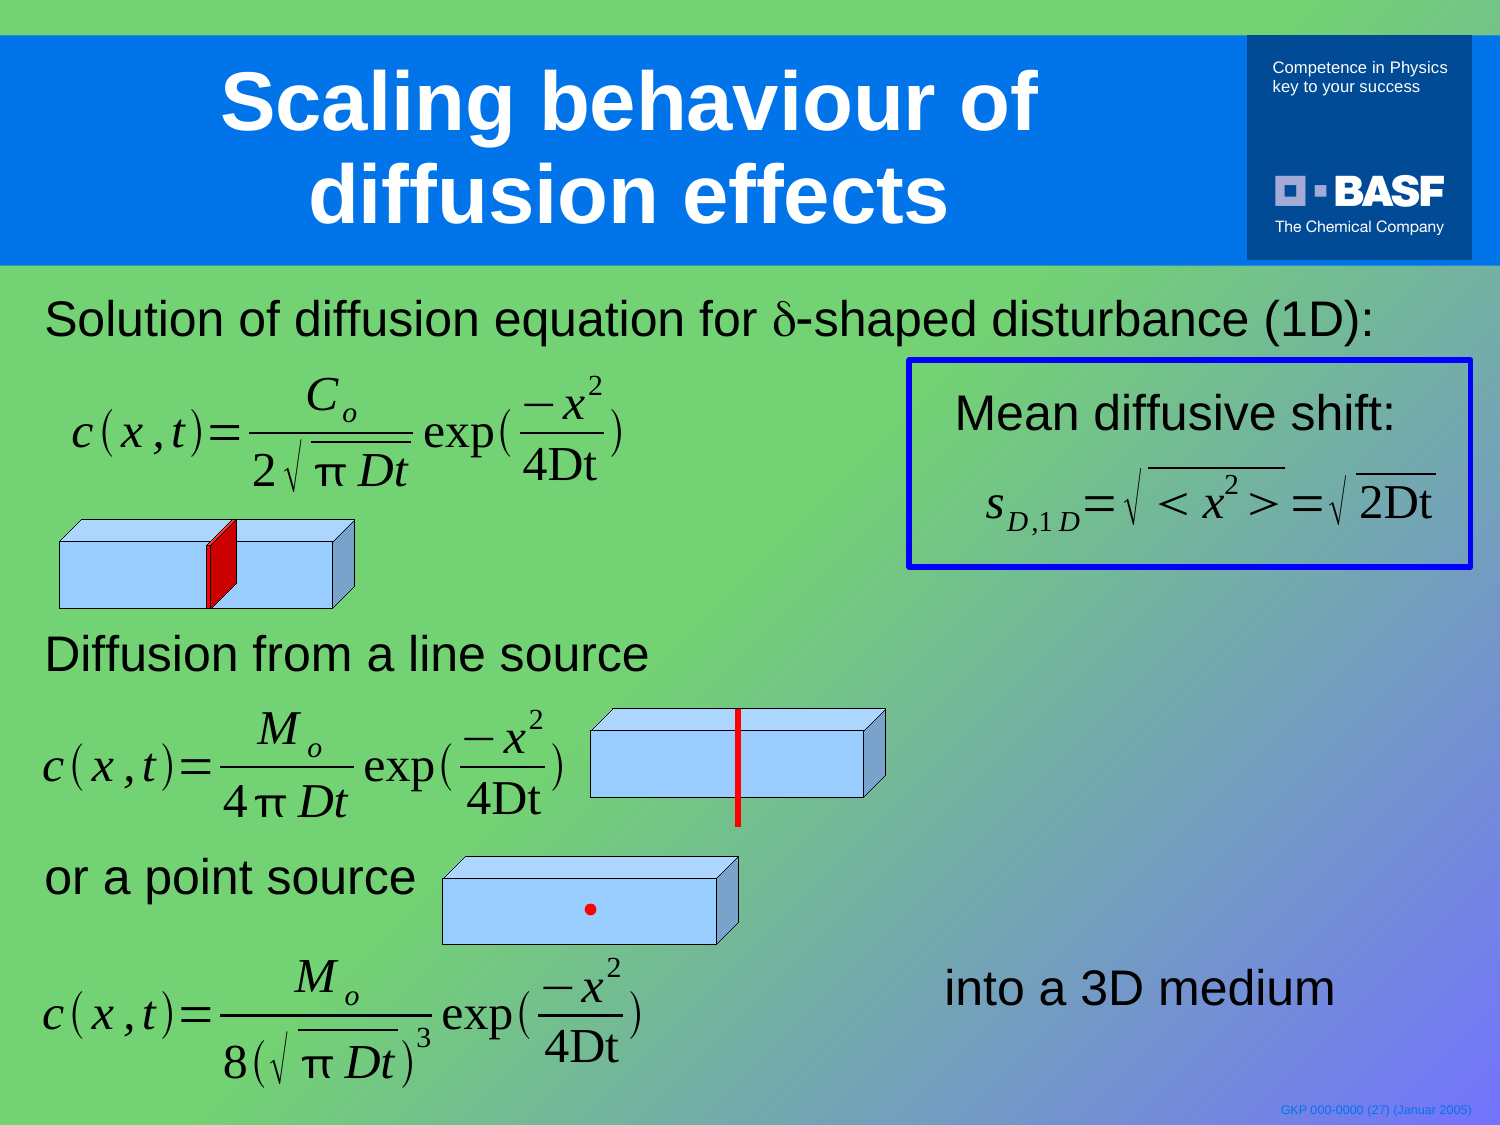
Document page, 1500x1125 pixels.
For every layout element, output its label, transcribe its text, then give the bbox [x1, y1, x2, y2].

chart [29, 702, 578, 832]
chart [29, 950, 656, 1093]
text_box [206, 519, 237, 609]
picture [1247, 35, 1472, 260]
text_box [442, 856, 739, 945]
text_box [741, 708, 886, 798]
title Scaling behaviour of diffusion effects [27, 54, 1232, 308]
text_box Mean diffusive shift: [939, 378, 1412, 449]
text_box Solution of diffusion equation for d-shaped disturbance (1D): Diffusion from a line source or a point source into a 3D medium [912, 363, 1401, 564]
title Going micro and nano: approaching the apparent dwarf [1438, 1063, 1500, 1125]
text_box [590, 731, 735, 798]
chart [59, 367, 637, 502]
chart [970, 464, 1445, 539]
text_box Solution of diffusion equation for d-shaped disturbance (1D): Diffusion from a line source or a point source into a 3D medium [29, 283, 1401, 1085]
